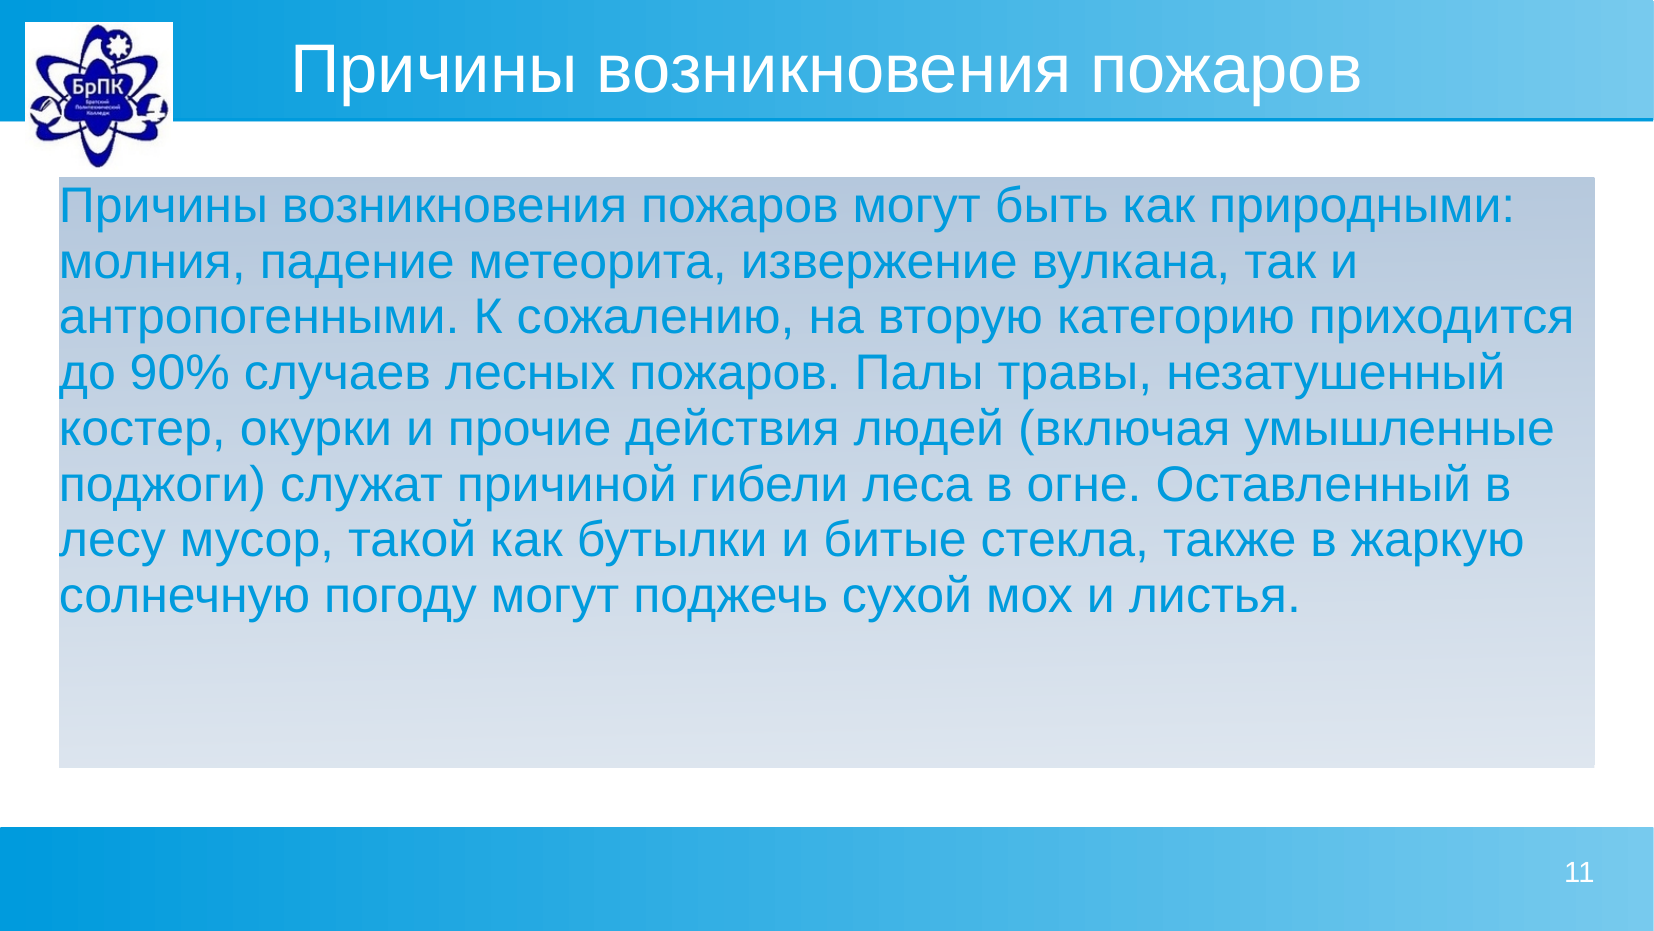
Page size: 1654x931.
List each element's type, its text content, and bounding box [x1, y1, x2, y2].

picture [25, 23, 173, 170]
title Причины возникновения пожаров [173, 29, 1595, 108]
list Причины возникновения пожаров могут быть как природными: молния, падение метеорита, извержение вулкана, так и антропогенными. К сожалению, на вторую категорию приходится до 90% случаев лесных пожаров. Палы травы, незатушенный костер, окурки и прочие действия людей (включая умышленные поджоги) служат причиной гибели леса в огне. Оставленный в лесу мусор, такой как бутылки и битые стекла, также в жаркую солнечную погоду могут поджечь сухой мох и листья. [59, 177, 1595, 768]
